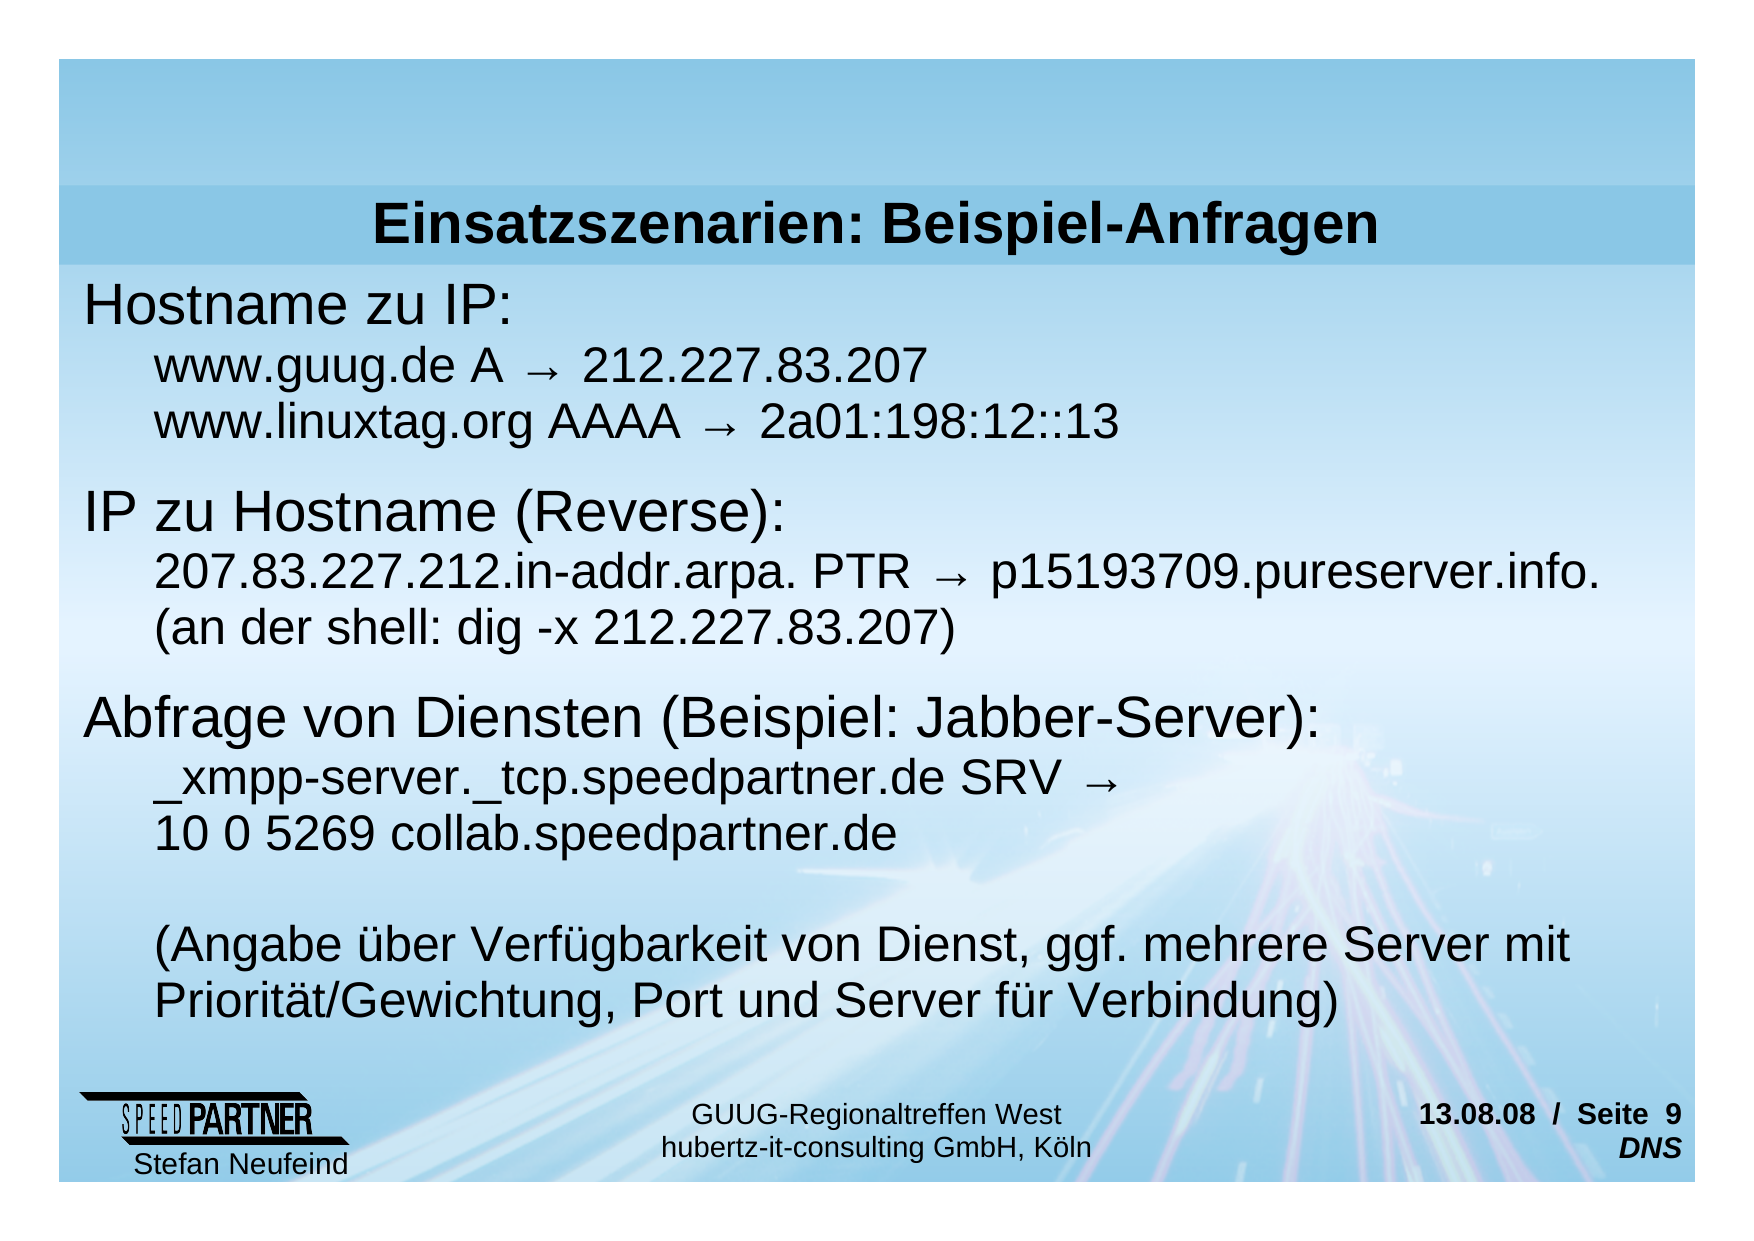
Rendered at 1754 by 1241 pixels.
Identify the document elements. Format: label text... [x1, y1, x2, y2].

picture [59, 265, 1695, 1182]
list Hostname zu IP: www.guug.de A → 212.227.83.207 www.linuxtag.org AAAA → 2a01:198:12::13 IP zu Hostname (Reverse): 207.83.227.212.in-addr.arpa. PTR → p15193709.pureserver.info. (an der shell: dig -x 212.227.83.207) Abfrage von Diensten (Beispiel: Jabber-Server): _xmpp-server._tcp.speedpartner.de SRV → 10 0 5269 collab.speedpartner.de (Angabe über Verfügbarkeit von Dienst, ggf. mehrere Server mit Priorität/Gewichtung, Port und Server für Verbindung) [71, 272, 1695, 1055]
picture [59, 59, 1695, 185]
title Einsatzszenarien: Beispiel-Anfragen [59, 191, 1695, 257]
